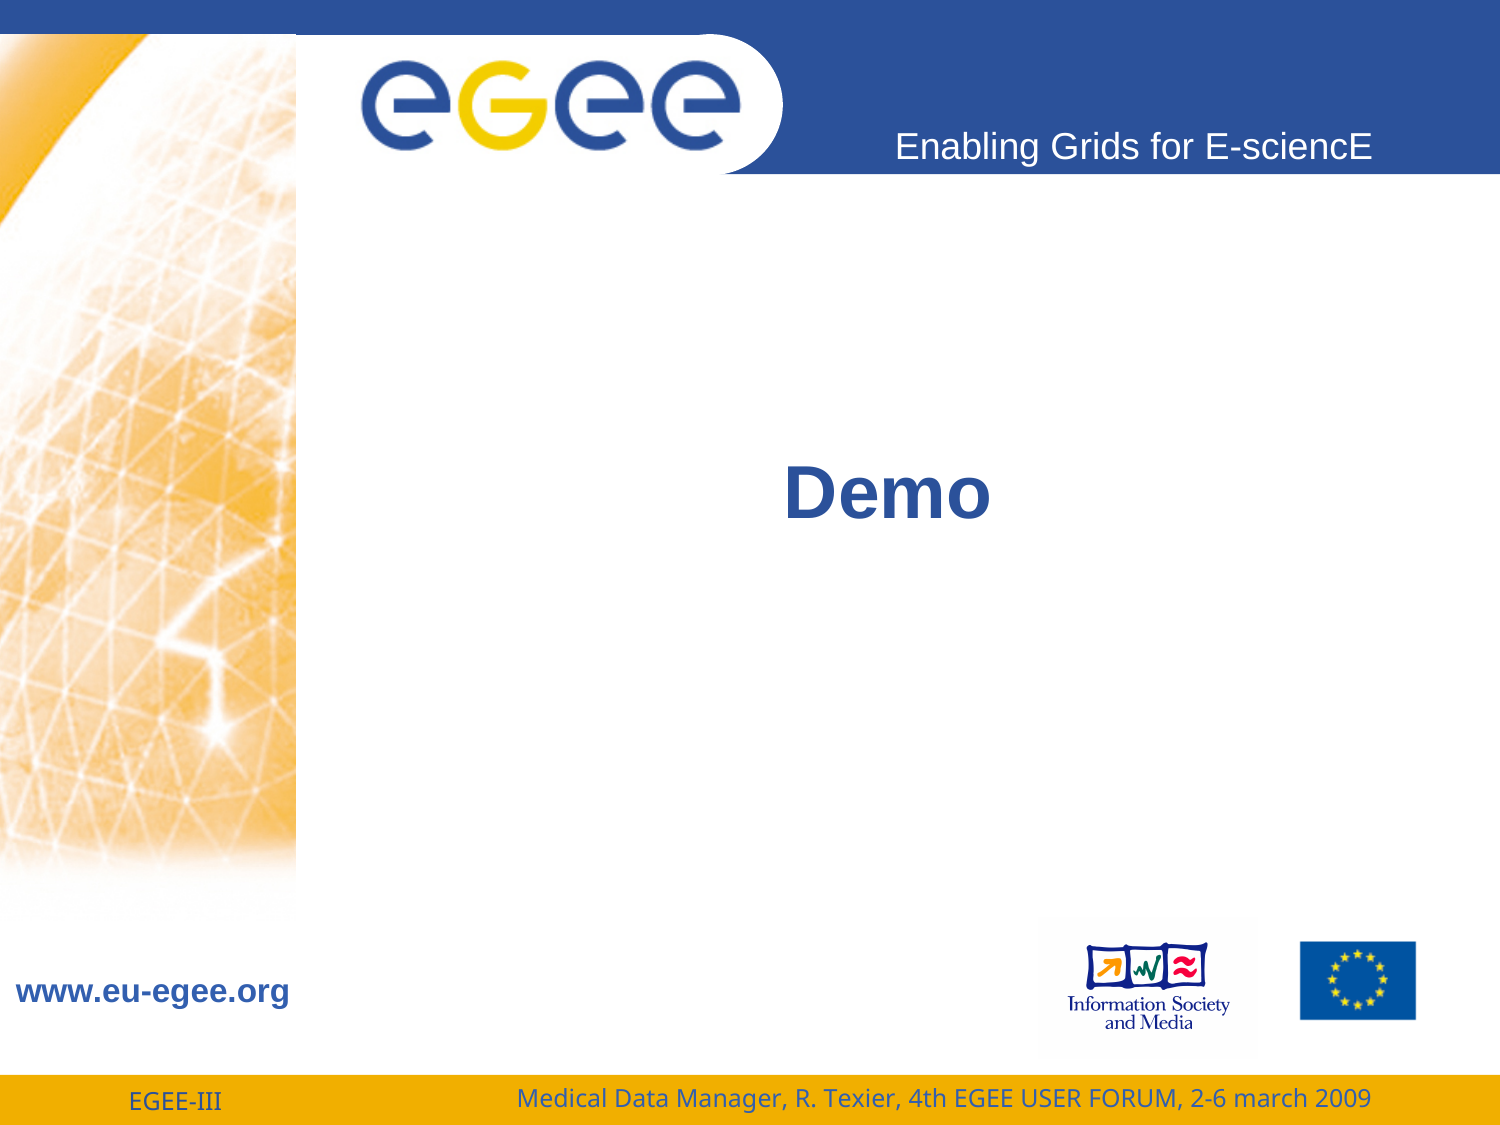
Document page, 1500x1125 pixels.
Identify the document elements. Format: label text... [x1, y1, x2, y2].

title Demo [353, 442, 1423, 586]
picture [0, 34, 296, 921]
picture [1038, 917, 1258, 1059]
picture [355, 56, 748, 154]
picture [1291, 934, 1424, 1028]
